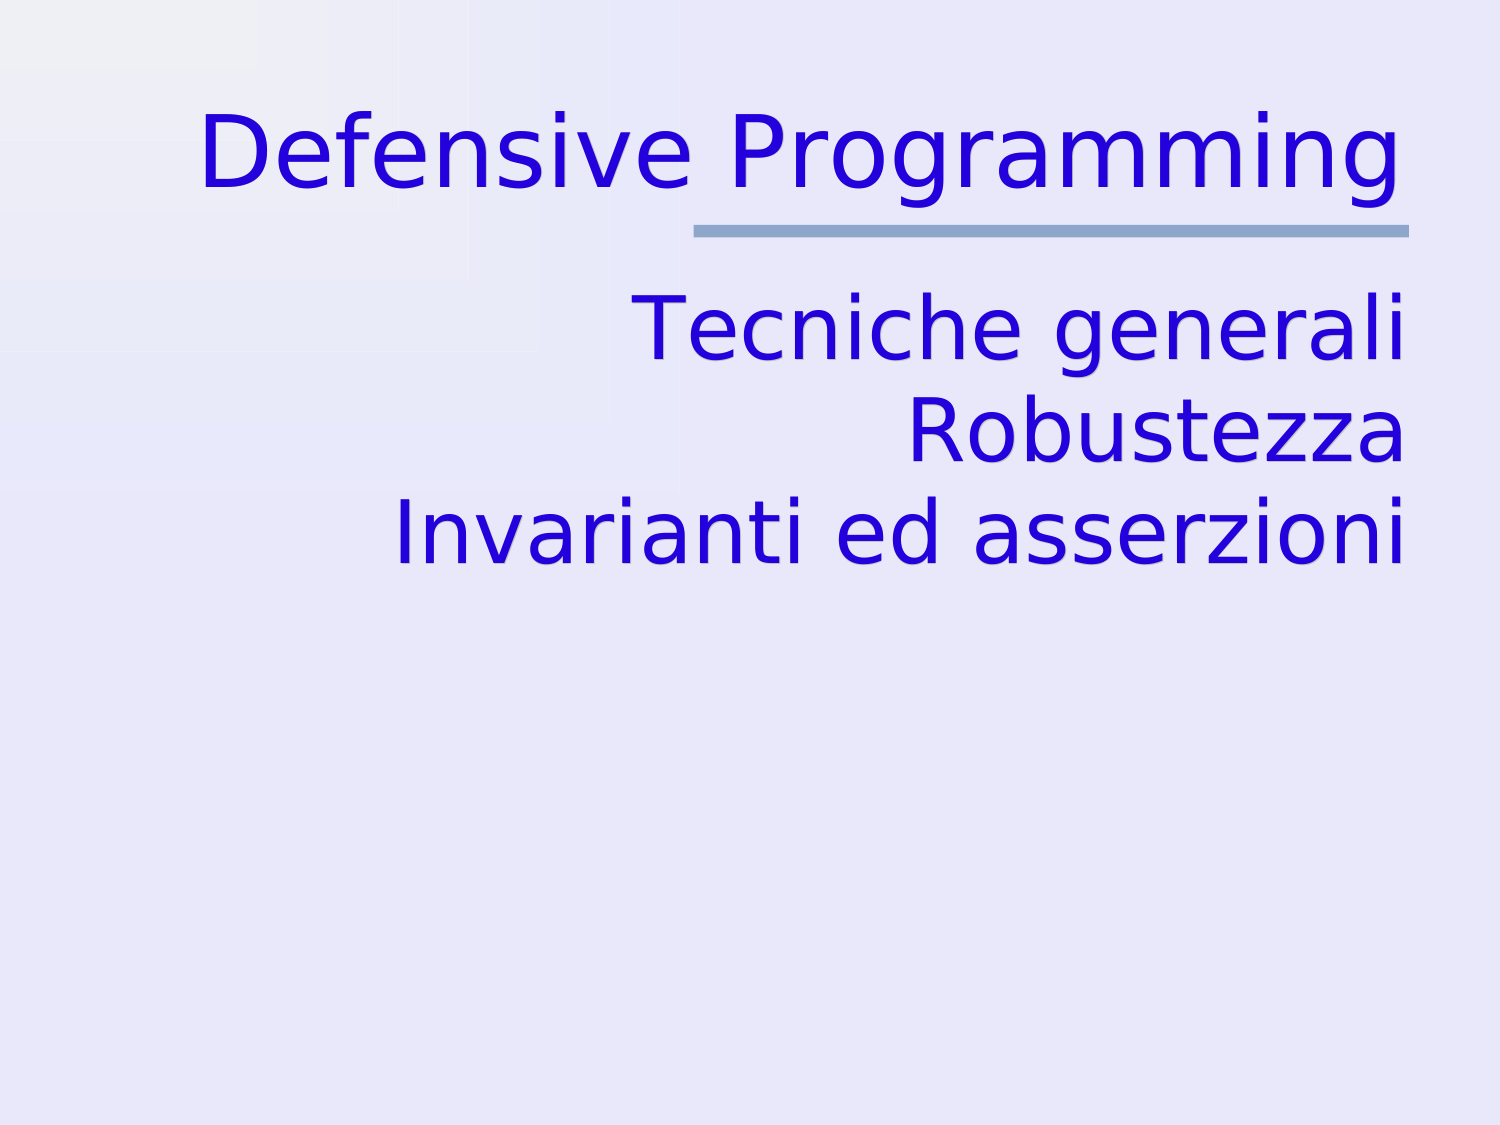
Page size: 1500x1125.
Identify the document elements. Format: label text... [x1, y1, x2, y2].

title Defensive Programming [110, 75, 1421, 219]
title Tecniche generali Robustezza Invarianti ed asserzioni [18, 270, 1424, 593]
